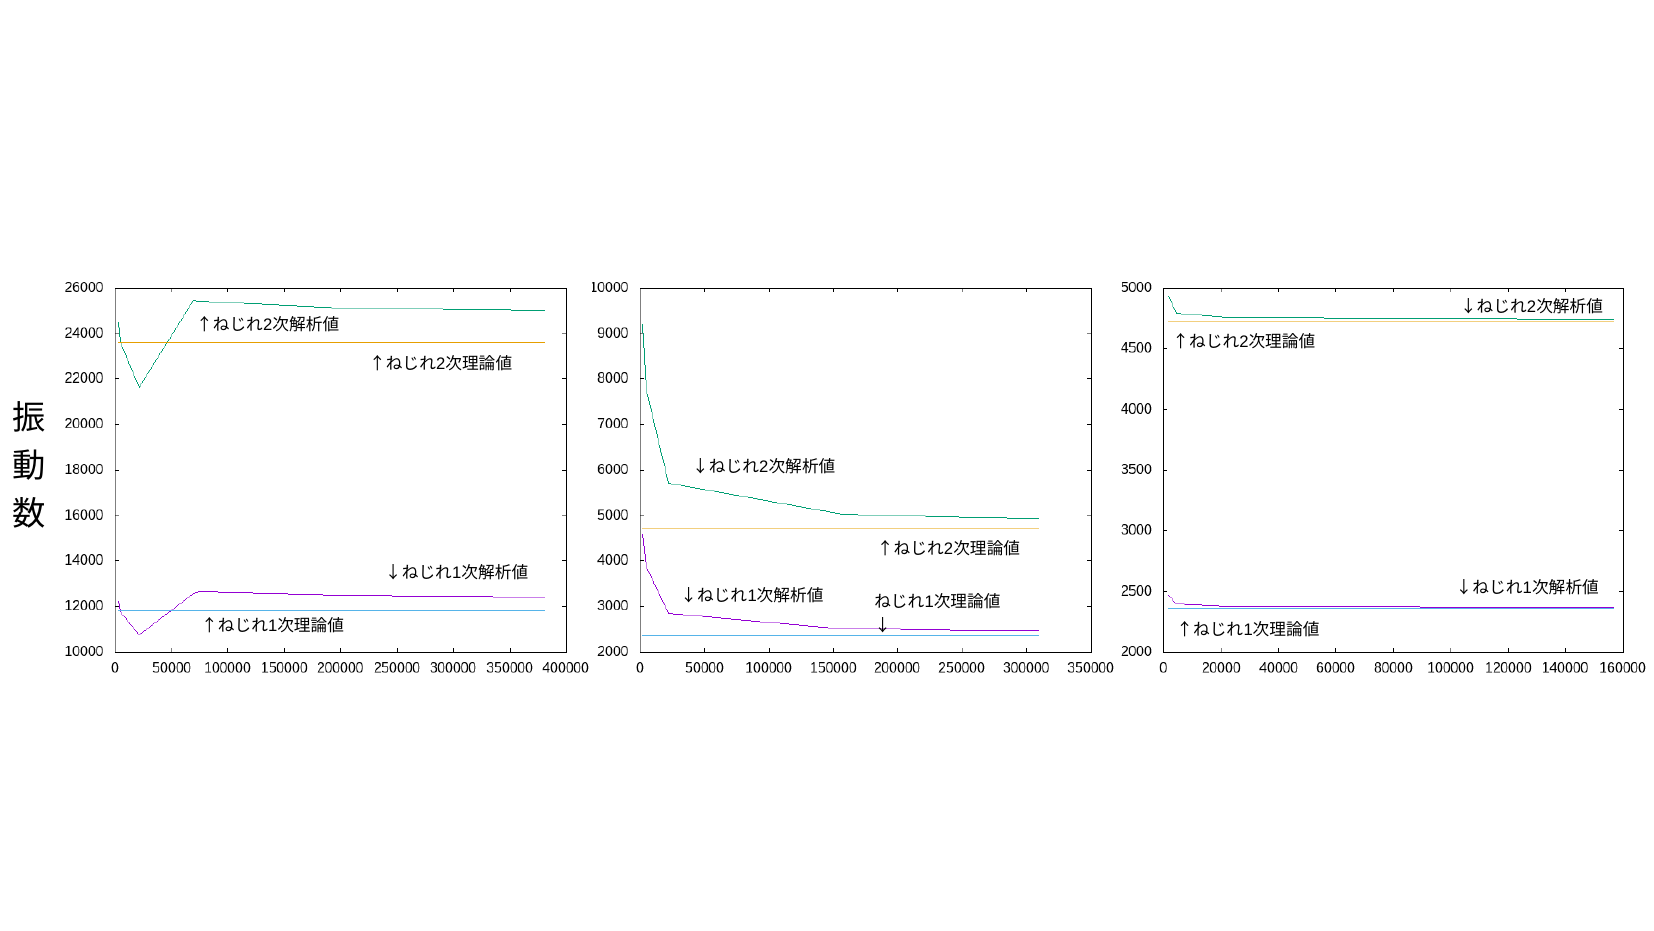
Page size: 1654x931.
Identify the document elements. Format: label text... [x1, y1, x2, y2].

text_box ↑ねじれ1次理論値 [186, 604, 360, 644]
text_box ↑ねじれ2次理論値 [354, 342, 528, 382]
text_box ↑ねじれ2次理論値 [1157, 321, 1331, 361]
text_box ↑ねじれ1次理論値 [1161, 608, 1335, 648]
picture [41, 271, 1649, 686]
text_box ↓ねじれ2次解析値 [1445, 285, 1619, 325]
text_box ↓ねじれ1次解析値 [370, 551, 544, 591]
text_box ↓ねじれ2次解析値 [677, 445, 851, 485]
text_box ねじれ1次理論値 ↓ [792, 580, 1016, 644]
text_box 振 動 数 [0, 383, 61, 543]
text_box ↑ねじれ2次解析値 [181, 303, 355, 343]
text_box ↓ねじれ1次解析値 [665, 575, 839, 615]
text_box ↓ねじれ1次解析値 [1440, 566, 1614, 607]
text_box ↑ねじれ2次理論値 [862, 527, 1036, 567]
